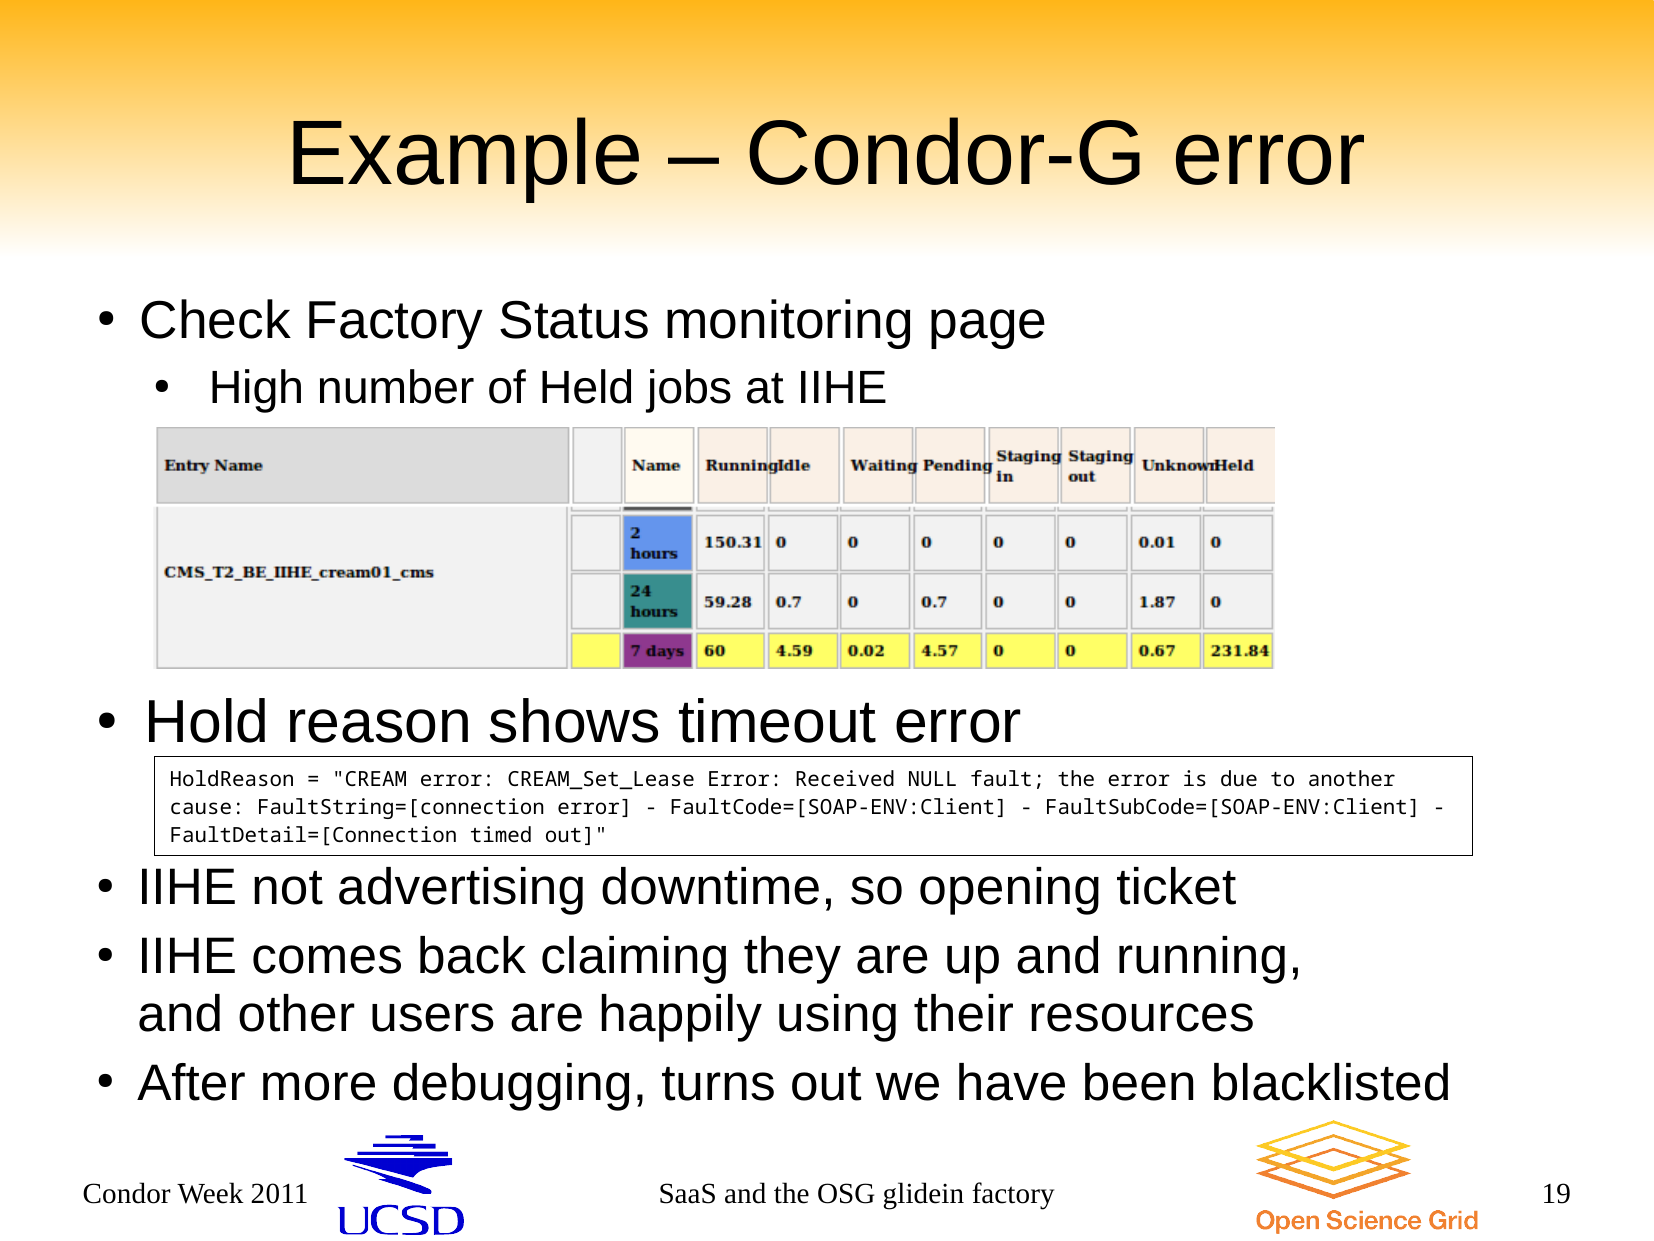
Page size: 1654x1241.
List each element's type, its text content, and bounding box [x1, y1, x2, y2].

list IIHE not advertising downtime, so opening ticket IIHE comes back claiming they are up and running, and other users are happily using their resources After more debugging, turns out we have been blacklisted [82, 858, 1571, 1115]
title Example – Condor-G error [82, 49, 1571, 257]
picture [1255, 1120, 1478, 1234]
picture [152, 427, 1275, 669]
text_box HoldReason = "CREAM error: CREAM_Set_Lease Error: Received NULL fault; the error is due to another cause: FaultString=[connection error] - FaultCode=[SOAP-ENV:Client] - FaultSubCode=[SOAP-ENV:Client] - FaultDetail=[Connection timed out]" [154, 756, 1473, 856]
list Hold reason shows timeout error [80, 687, 1569, 756]
picture [337, 1135, 464, 1235]
list Check Factory Status monitoring page High number of Held jobs at IIHE [82, 290, 1571, 416]
